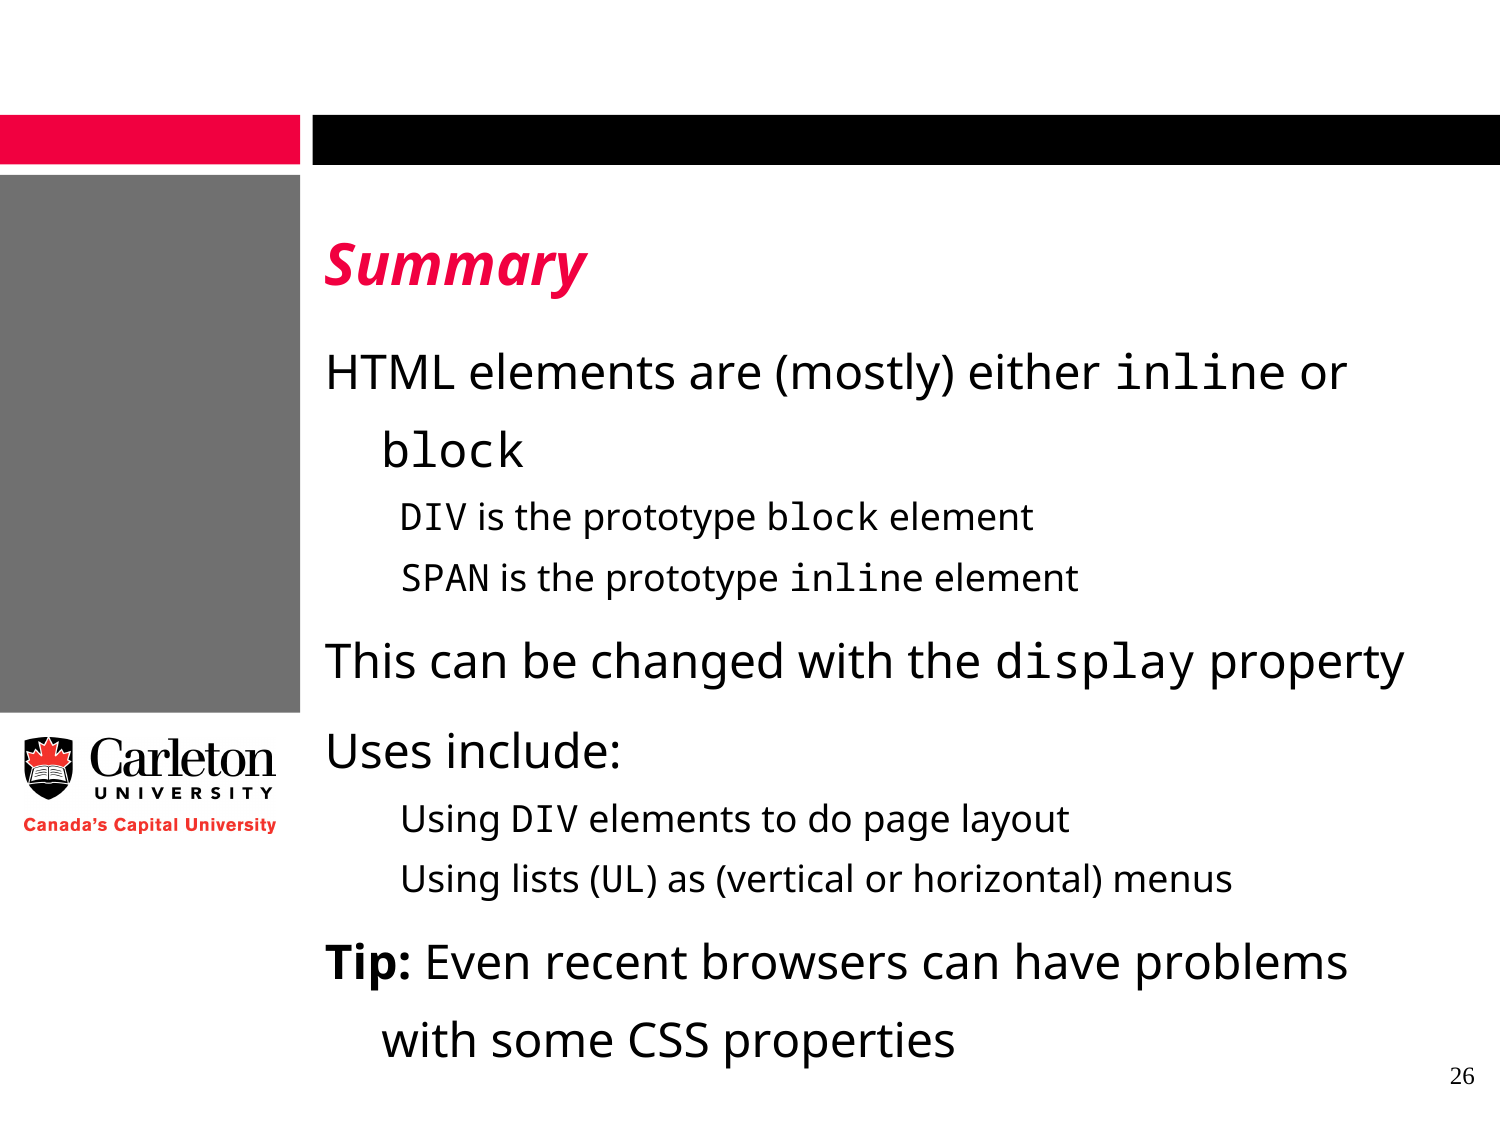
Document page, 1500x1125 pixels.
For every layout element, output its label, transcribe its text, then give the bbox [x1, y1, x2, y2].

title Summary [324, 187, 1450, 324]
list HTML elements are (mostly) either inline or block DIV is the prototype block element SPAN is the prototype inline element This can be changed with the display property Uses include: Using DIV elements to do page layout Using lists (UL) as (vertical or horizontal) menus Tip: Even recent browsers can have problems with some CSS properties [324, 324, 1450, 1036]
picture [24, 737, 276, 834]
